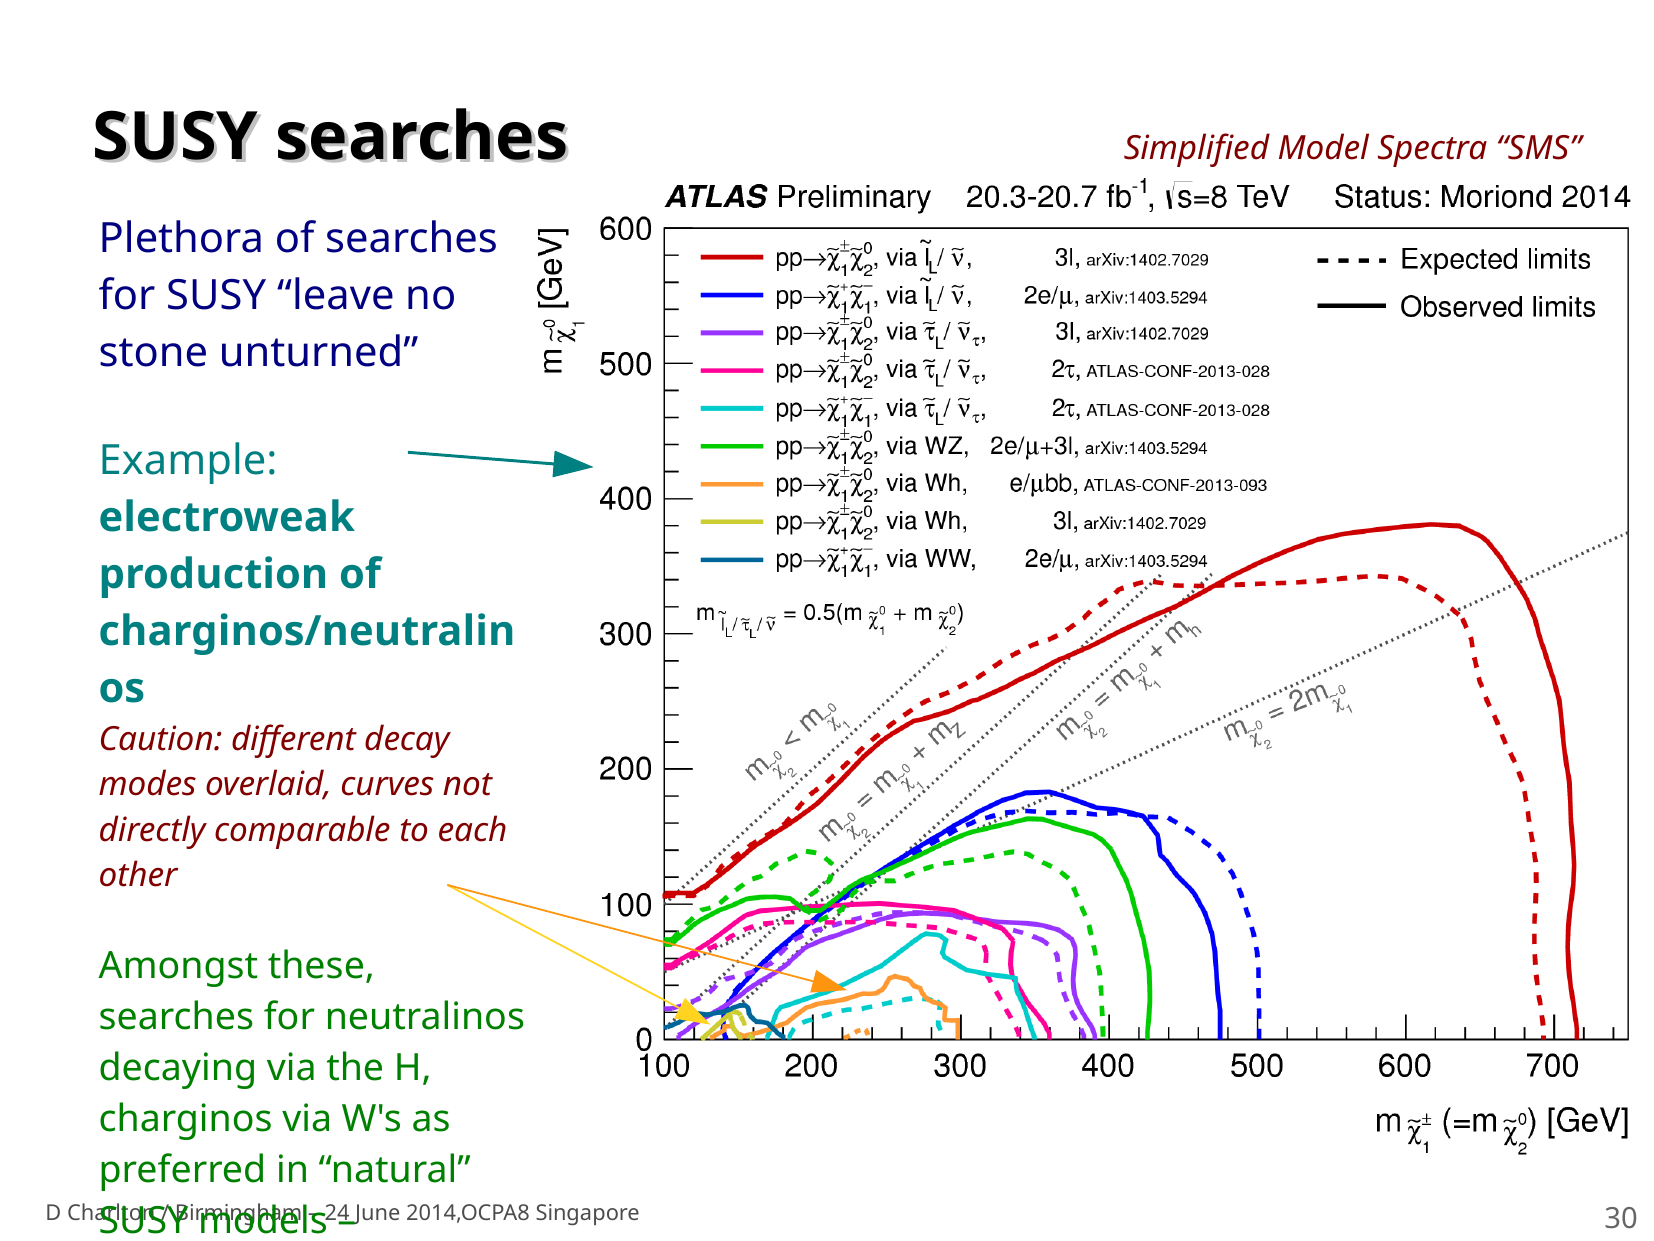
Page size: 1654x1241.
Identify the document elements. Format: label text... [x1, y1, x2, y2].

text_box Simplified Model Spectra “SMS” [1109, 117, 1654, 171]
picture [534, 175, 1633, 1157]
text_box Plethora of searches for SUSY “leave no stone unturned” Example: electroweak production of charginos/neutralinos Caution: different decay modes overlaid, curves not directly comparable to each other Amongst these, searches for neutralinos decaying via the H, charginos via W's as preferred in “natural” SUSY models – challenging analyses! [83, 200, 549, 1131]
text_box SUSY searches [78, 80, 1424, 174]
